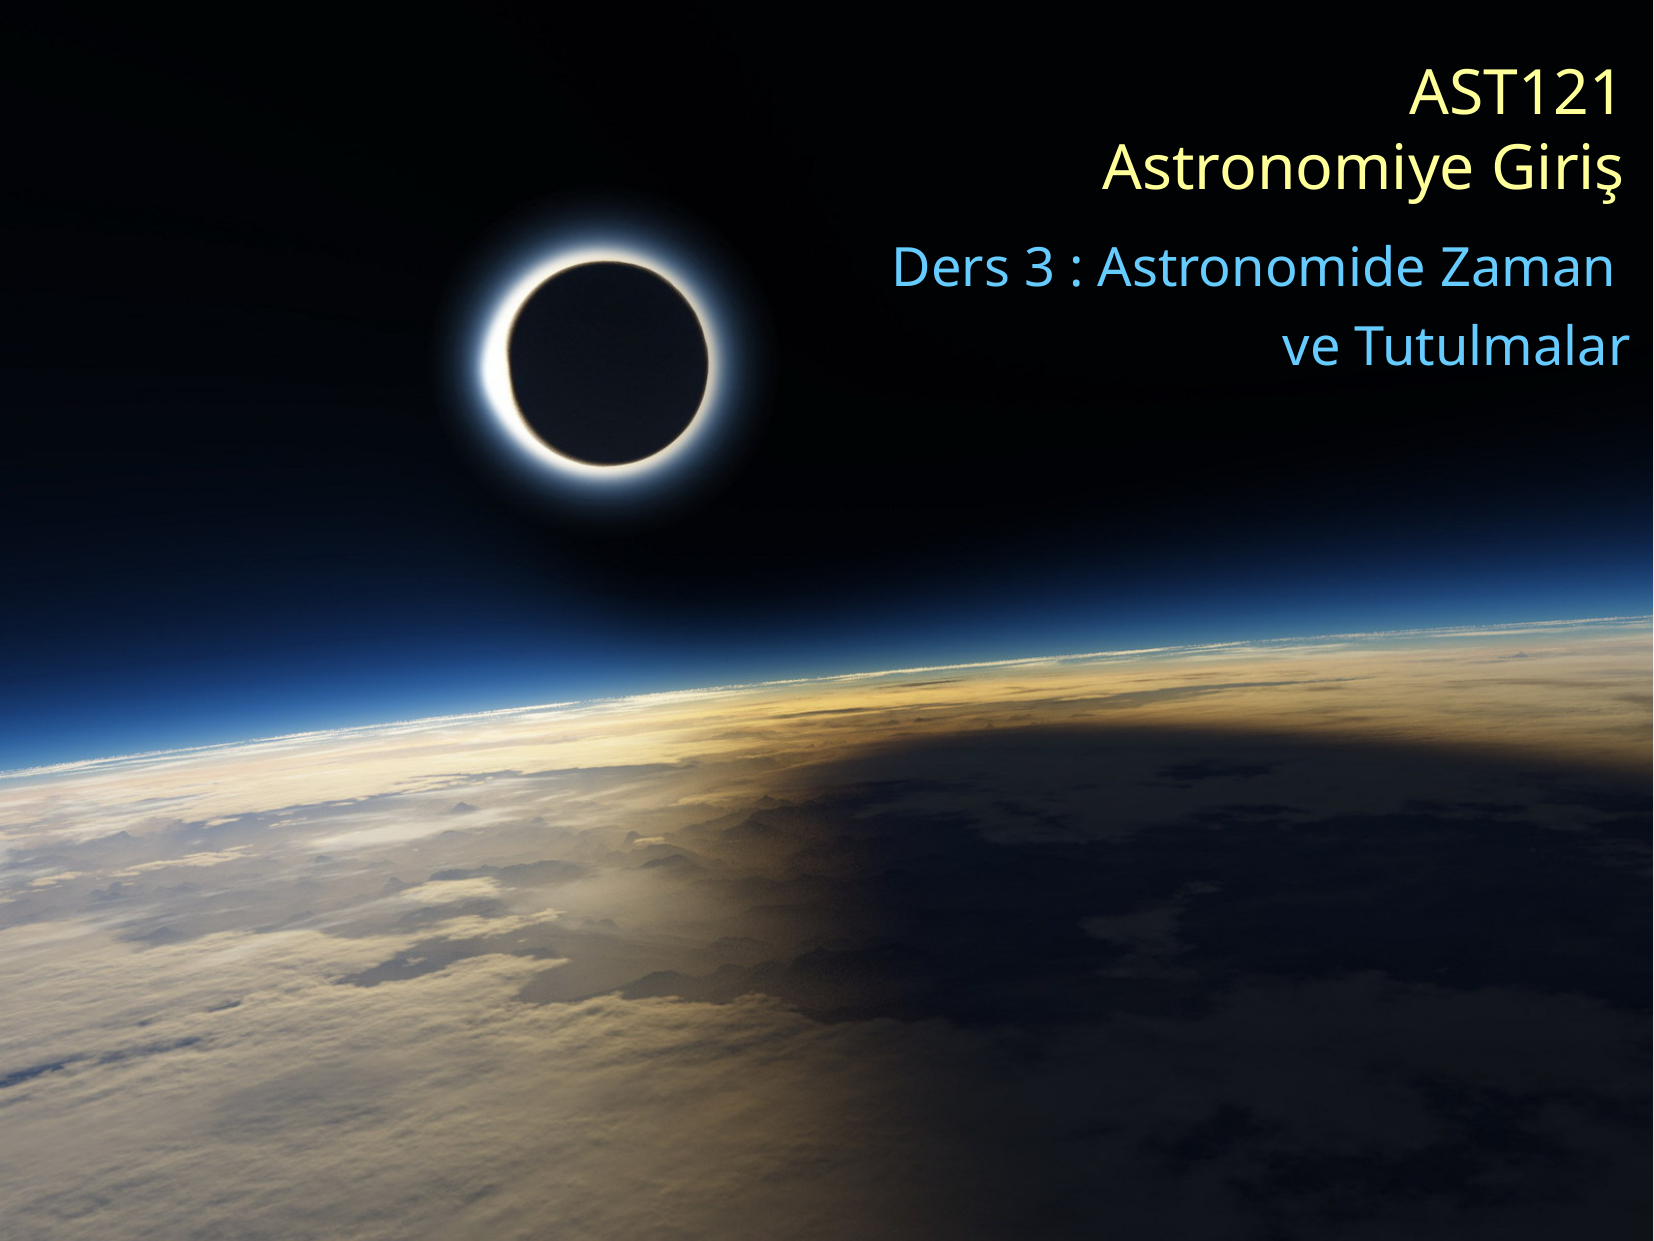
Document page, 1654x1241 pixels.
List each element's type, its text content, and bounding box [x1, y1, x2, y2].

title AST121 Astronomiye Giriş [719, 15, 1641, 225]
picture [0, 0, 1654, 1241]
text_box Ders 3 : Astronomide Zaman ve Tutulmalar [527, 225, 1646, 346]
